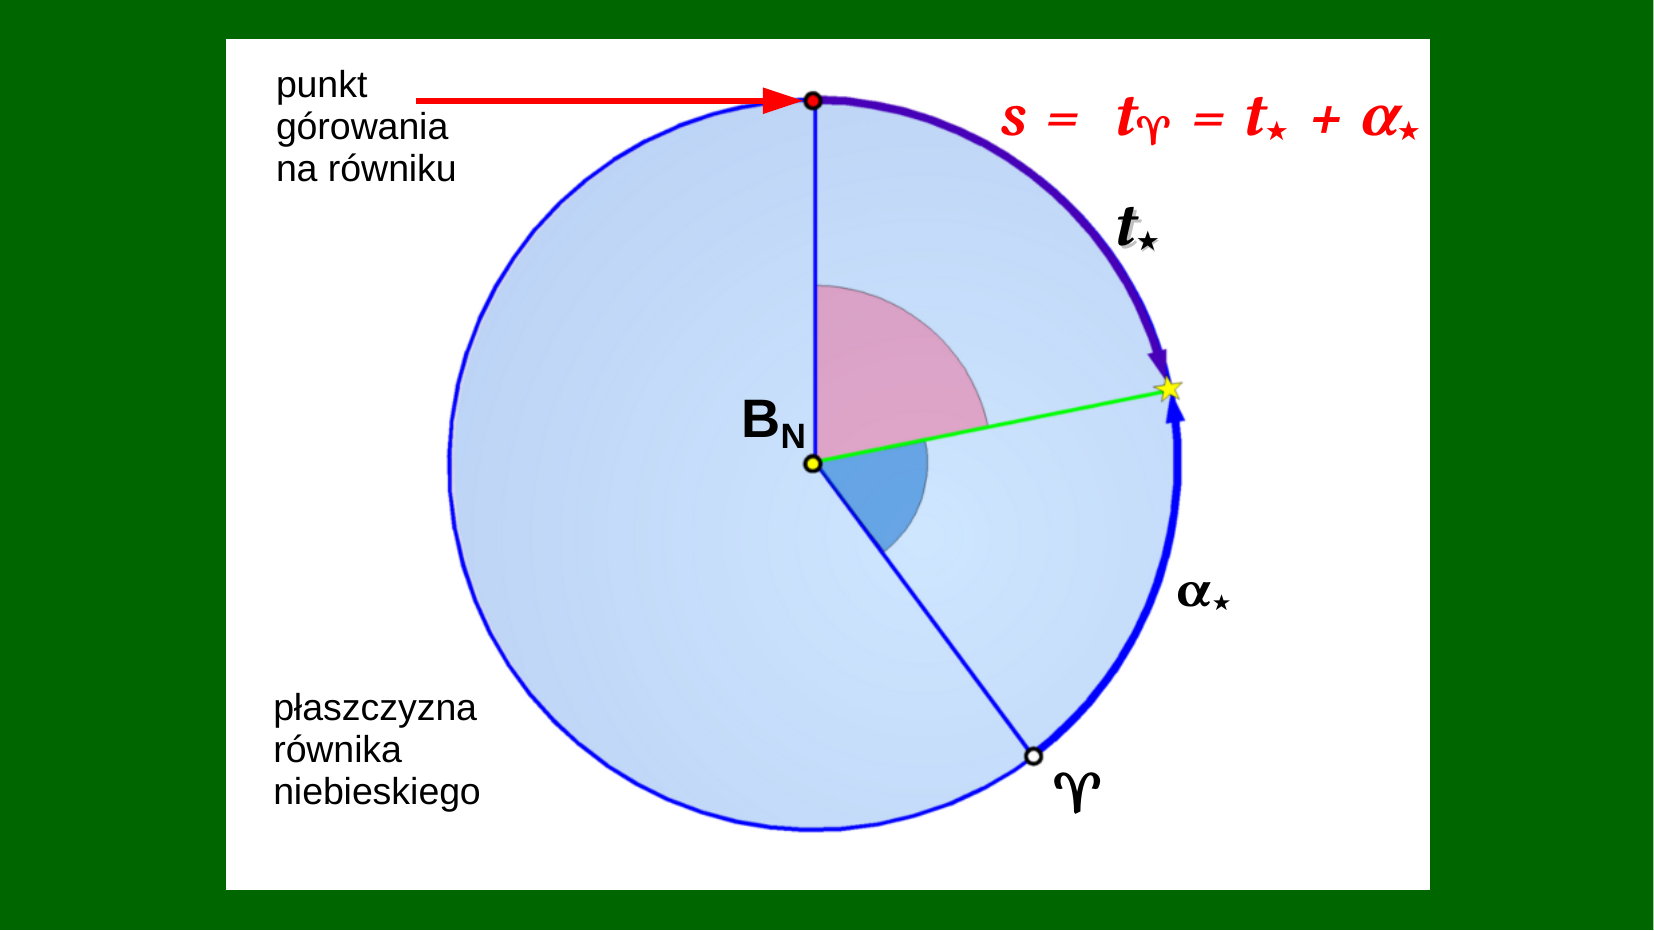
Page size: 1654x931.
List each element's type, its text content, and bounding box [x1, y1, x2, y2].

text_box s = t♈ = t★ + α★ [982, 68, 1437, 160]
text_box α★ [1161, 550, 1247, 627]
text_box t★ [1096, 177, 1200, 310]
text_box płaszczyzna równika niebieskiego [258, 678, 558, 822]
text_box punkt górowania na równiku [261, 56, 474, 197]
picture [226, 39, 1430, 890]
text_box BN [726, 380, 821, 464]
text_box ♈ [1038, 750, 1117, 828]
